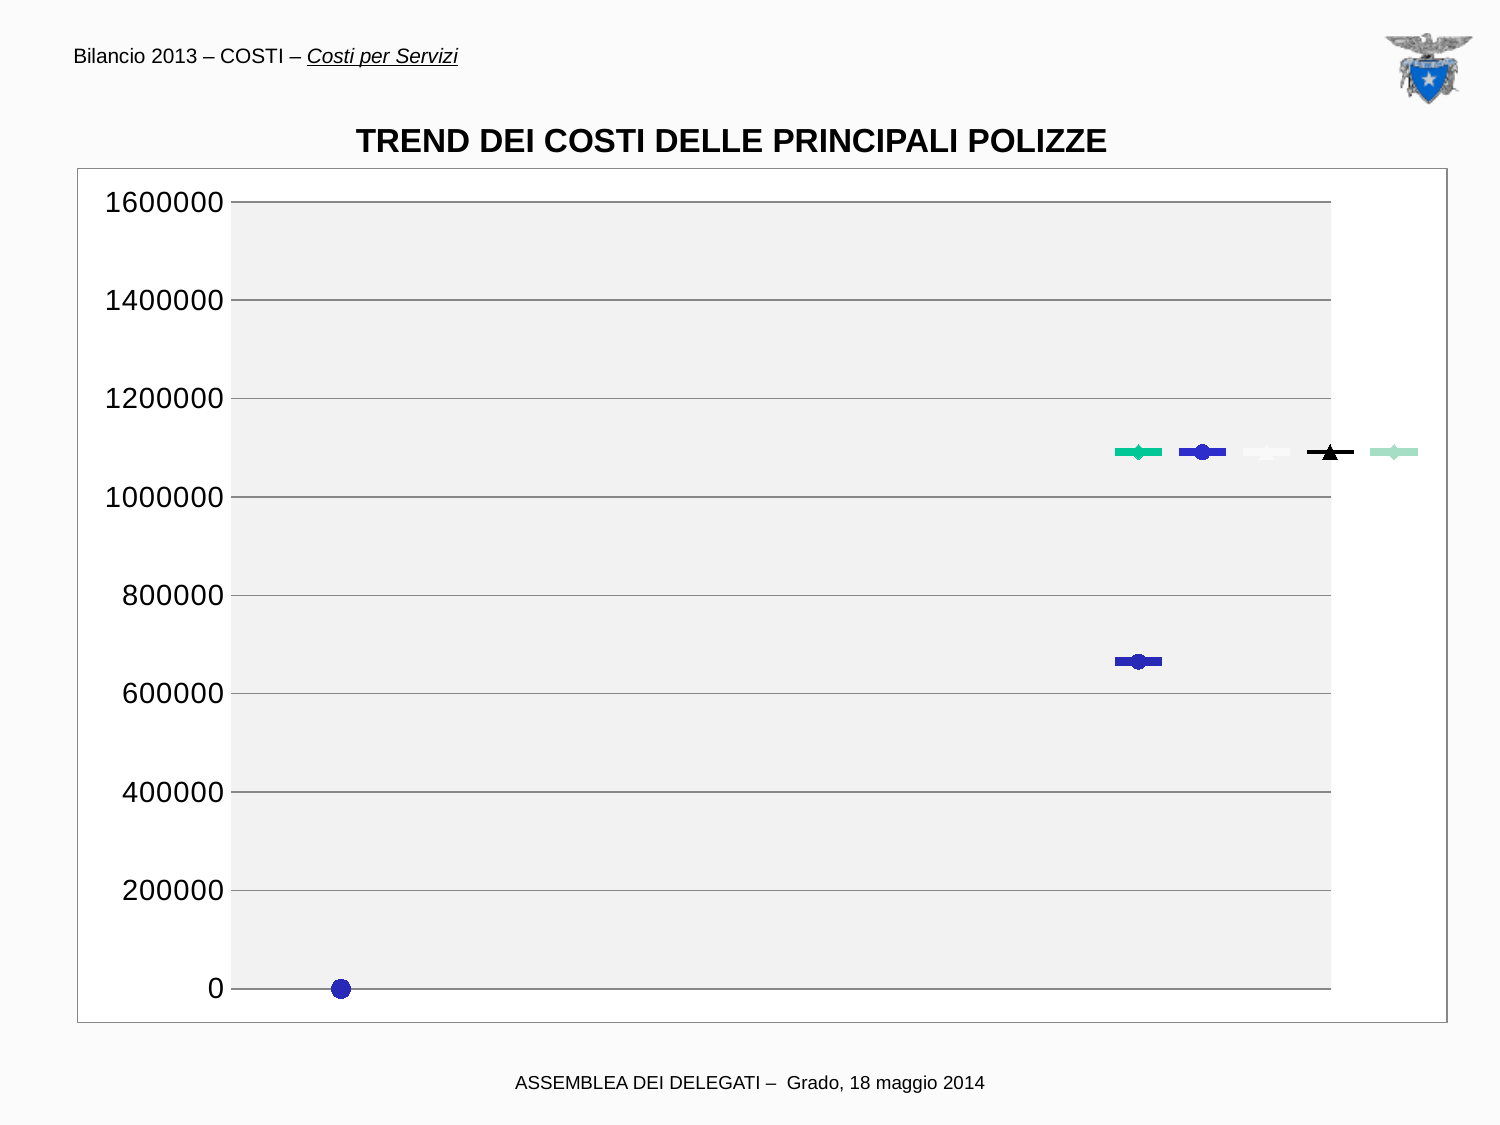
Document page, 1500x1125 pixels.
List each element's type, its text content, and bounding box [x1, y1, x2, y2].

text_box ASSEMBLEA DEI DELEGATI – Grado, 18 maggio 2014 [262, 1062, 1238, 1101]
text_box TREND DEI COSTI DELLE PRINCIPALI POLIZZE [159, 111, 1306, 167]
text_box Bilancio 2013 – COSTI – Costi per Servizi [58, 35, 504, 76]
chart [76, 167, 1448, 1024]
picture [1382, 29, 1477, 112]
